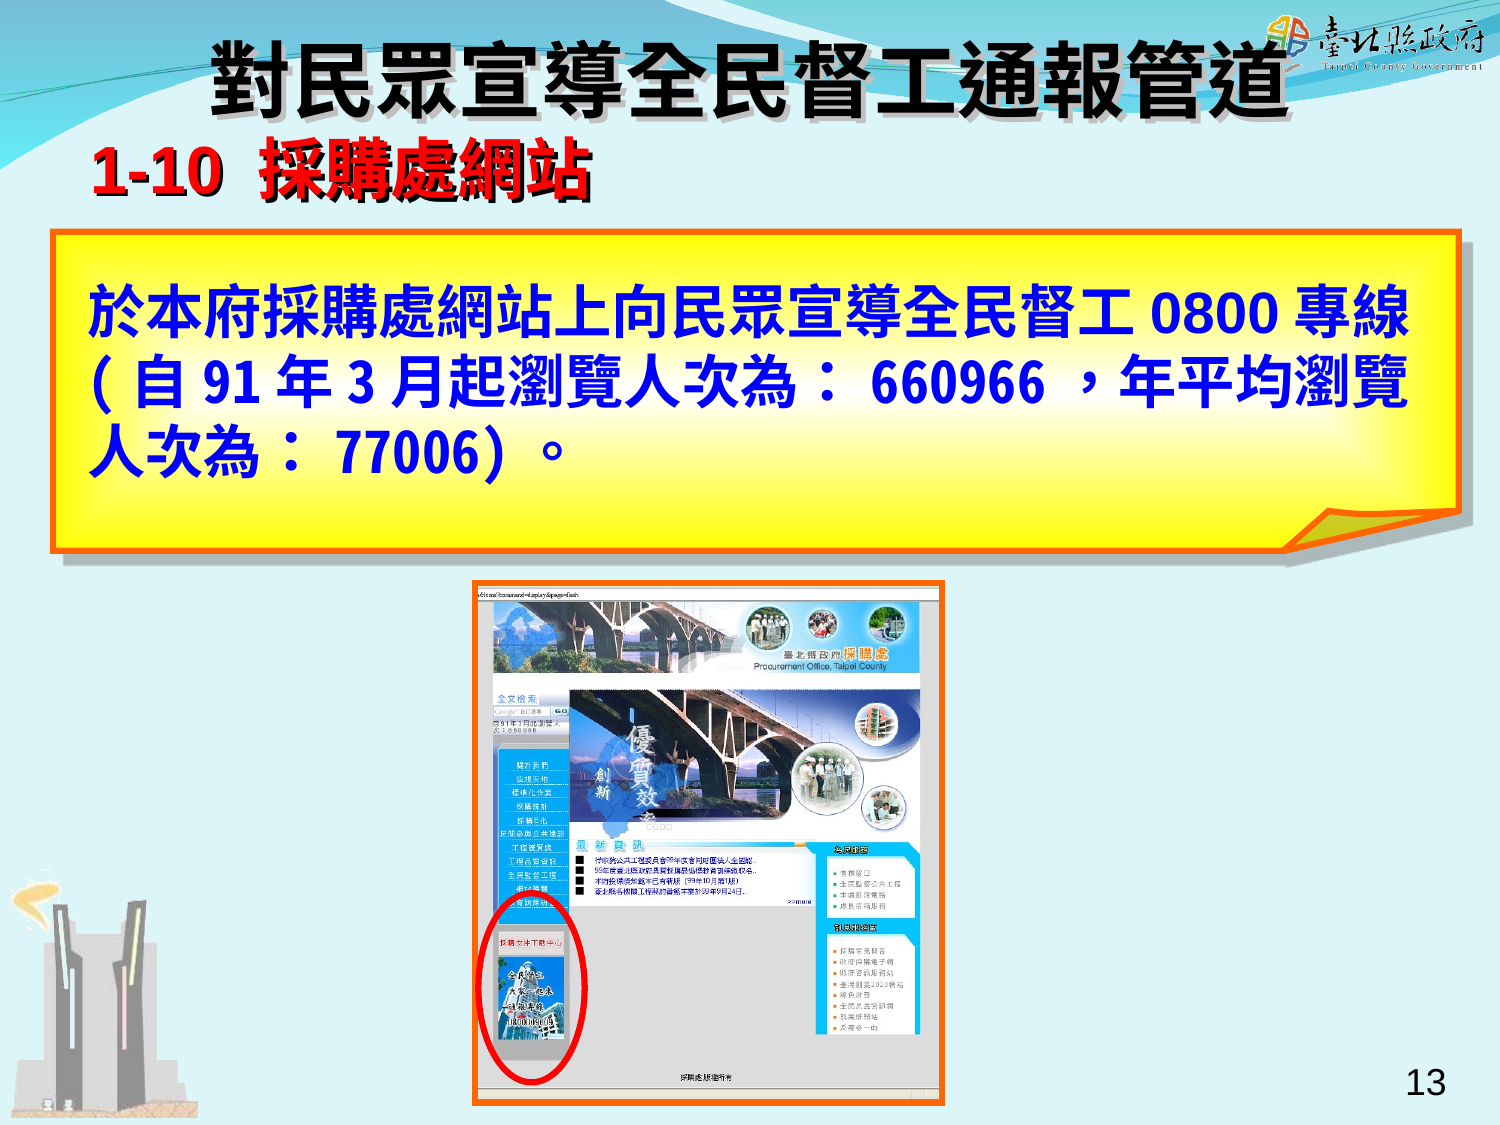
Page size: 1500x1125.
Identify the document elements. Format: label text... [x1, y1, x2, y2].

picture [527, 818, 532, 826]
picture [525, 777, 534, 784]
picture [533, 886, 547, 893]
picture [0, 0, 1500, 102]
picture [517, 886, 531, 892]
picture [545, 790, 551, 797]
picture [526, 763, 539, 770]
picture [517, 763, 523, 770]
title 對民眾宣導全民督工通報管道 [75, 19, 1426, 113]
list 1-10 採購處網站 [75, 113, 1426, 220]
picture [482, 922, 581, 1079]
picture [542, 899, 547, 907]
picture [525, 804, 546, 811]
picture [550, 831, 563, 836]
picture [521, 845, 535, 850]
text_box 於本府採購處網站上向民眾宣導全民督工0800專線(自91年3月起瀏覽人次為：660966，年平均瀏覽人次為：77006)。 [53, 231, 1459, 551]
picture [525, 872, 530, 880]
picture [513, 790, 526, 797]
picture [478, 586, 940, 1100]
picture [11, 869, 198, 1118]
